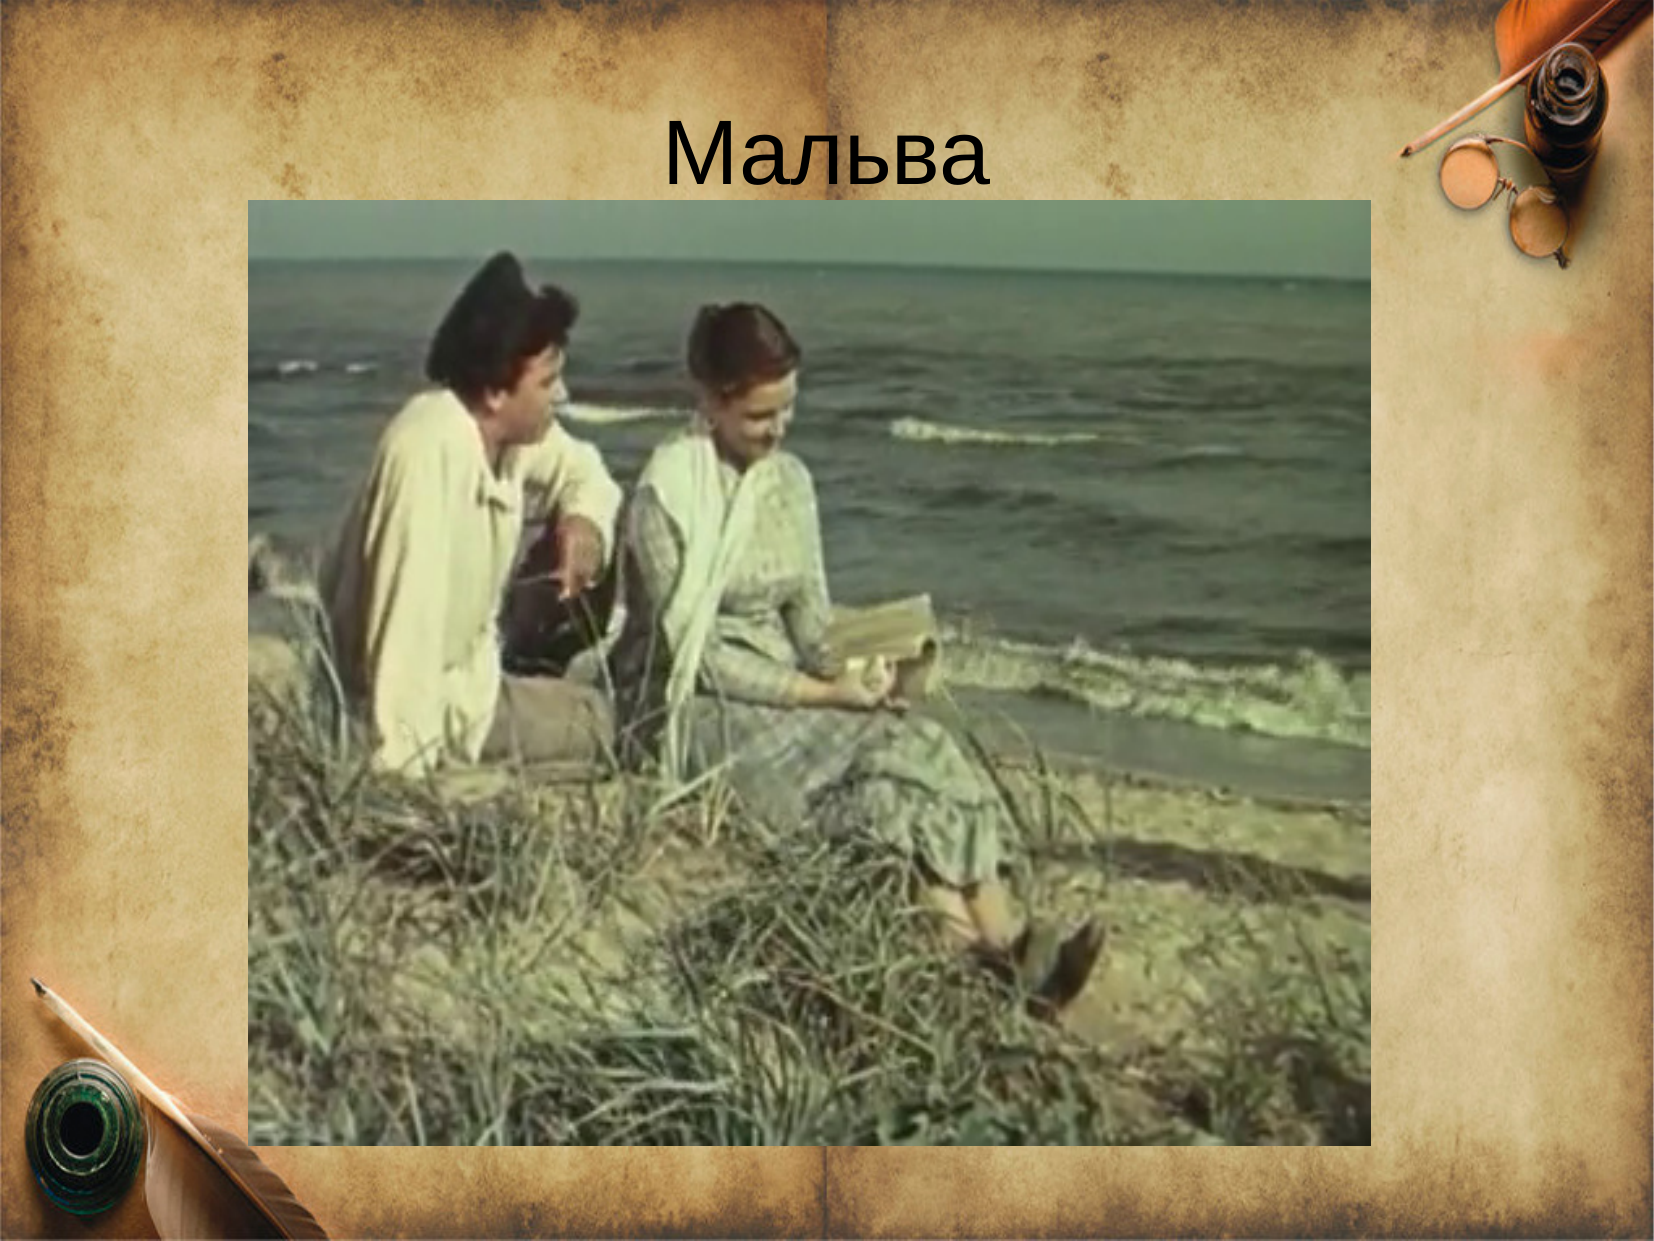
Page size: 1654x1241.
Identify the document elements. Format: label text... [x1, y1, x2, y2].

title Мальва [82, 49, 1571, 257]
picture [0, 0, 1654, 1241]
